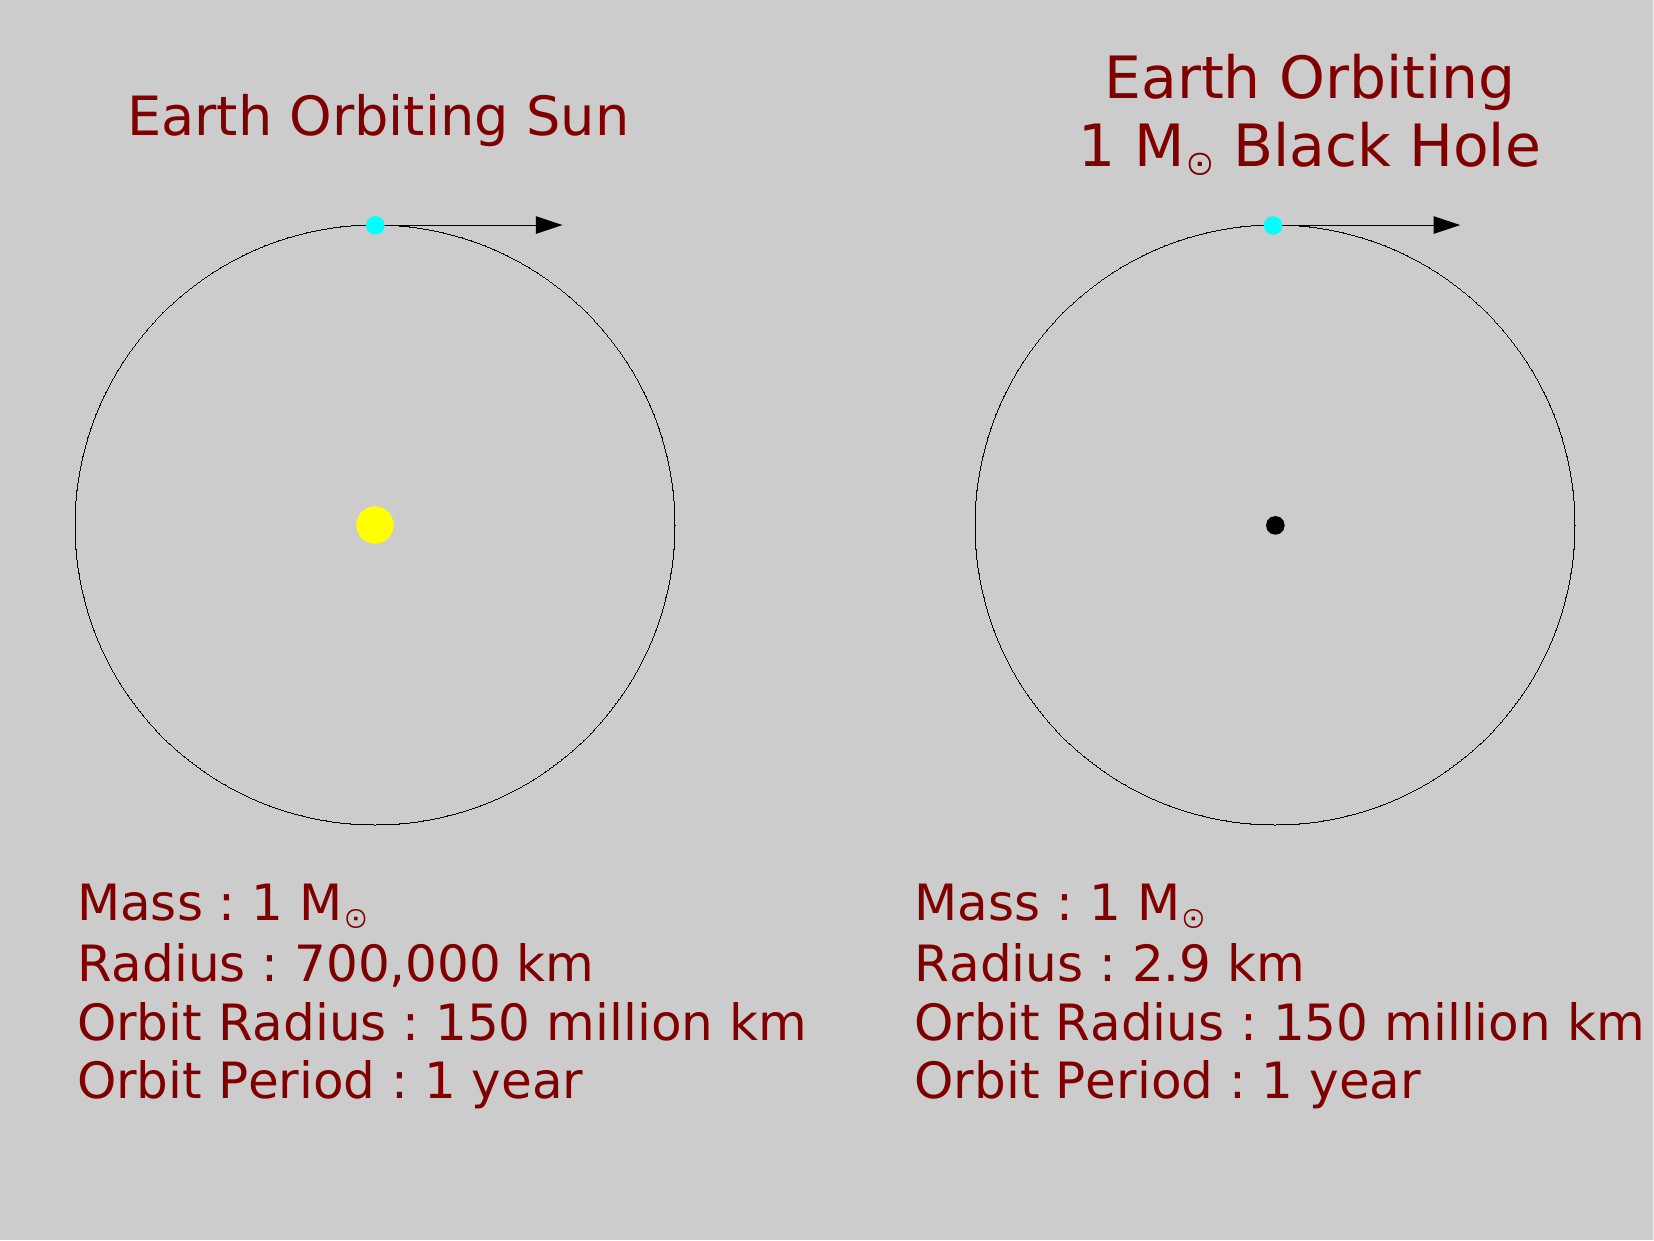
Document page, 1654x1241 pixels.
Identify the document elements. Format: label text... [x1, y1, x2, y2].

text_box [366, 216, 385, 235]
text_box Earth Orbiting Sun [112, 77, 646, 156]
text_box [356, 506, 394, 544]
text_box Mass : 1 M⊙ Radius : 700,000 km Orbit Radius : 150 million km Orbit Period : 1 year [62, 866, 807, 1121]
text_box Mass : 1 M⊙ Radius : 2.9 km Orbit Radius : 150 million km Orbit Period : 1 year [900, 866, 1644, 1121]
text_box Earth Orbiting 1 M⊙ Black Hole [1064, 37, 1557, 196]
text_box [1263, 216, 1283, 235]
text_box [1266, 516, 1285, 535]
